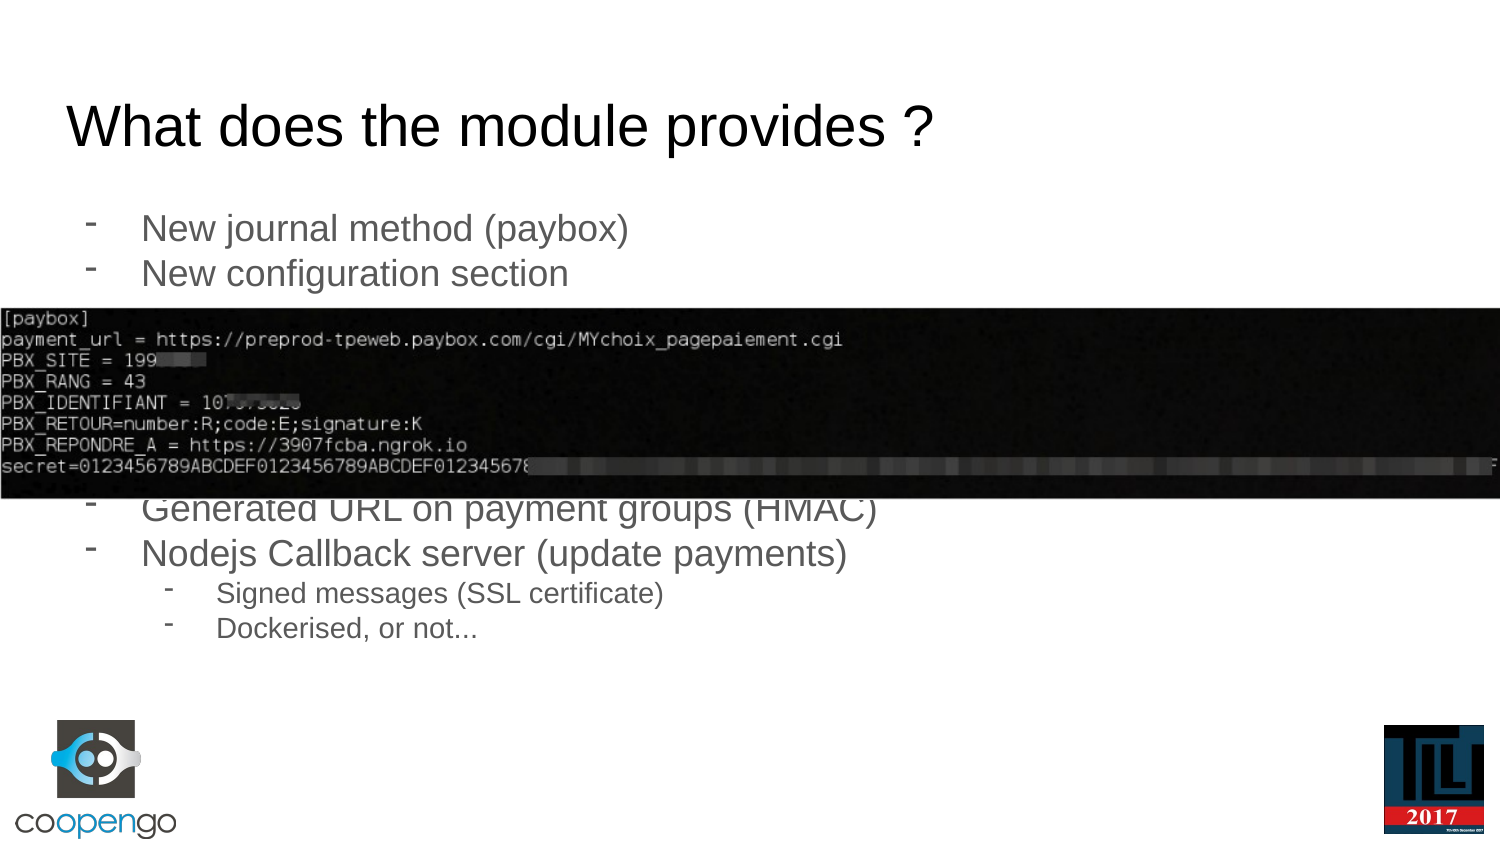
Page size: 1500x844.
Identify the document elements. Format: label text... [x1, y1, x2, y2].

picture [1384, 725, 1484, 834]
picture [15, 720, 176, 839]
picture [0, 307, 1500, 500]
picture [81, 817, 94, 830]
title What does the module provides ? [51, 72, 1449, 167]
list New journal method (paybox) New configuration section Generated URL on payment groups (HMAC) Nodejs Callback server (update payments) Signed messages (SSL certificate) Dockerised, or not... [51, 189, 1449, 307]
list New journal method (paybox) New configuration section Generated URL on payment groups (HMAC) Nodejs Callback server (update payments) Signed messages (SSL certificate) Dockerised, or not... [51, 500, 1449, 750]
